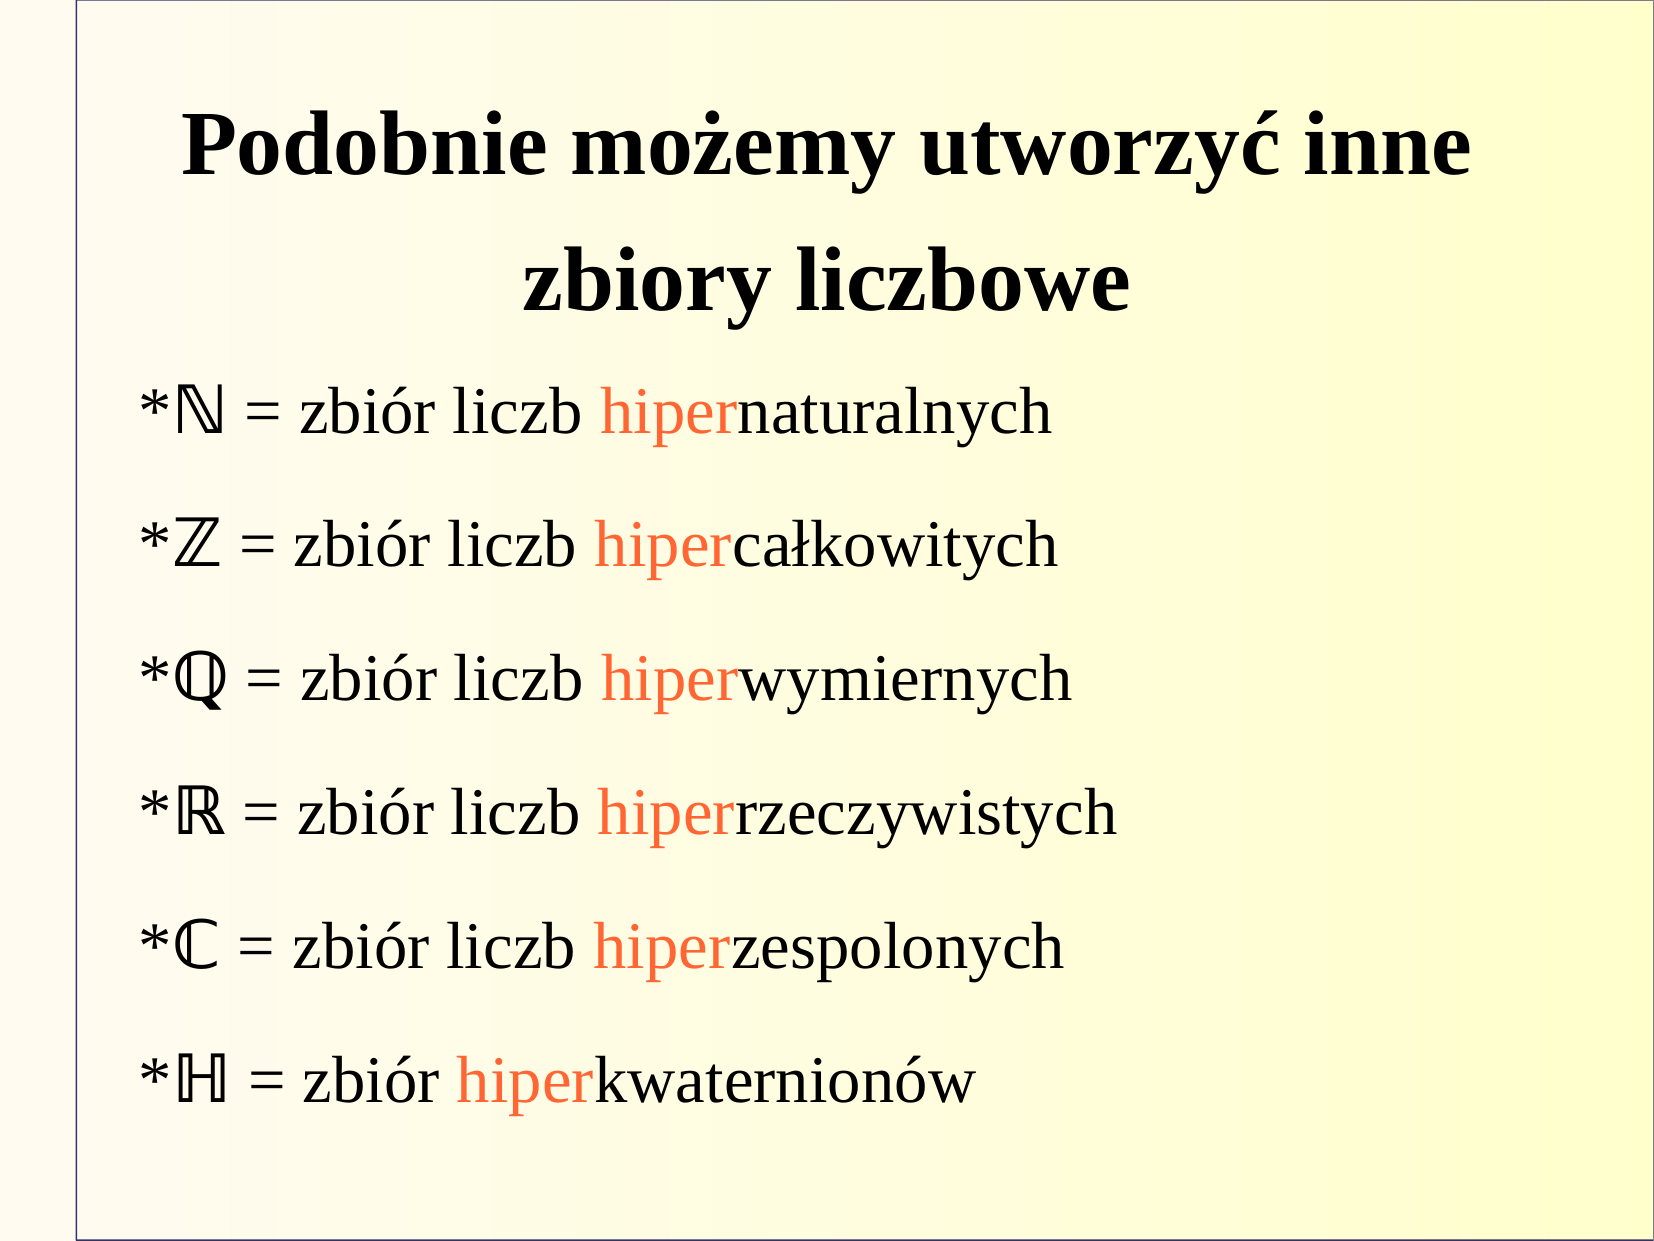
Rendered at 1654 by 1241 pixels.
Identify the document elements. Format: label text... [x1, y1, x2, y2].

picture [0, 0, 75, 1241]
title Podobnie możemy utworzyć inne zbiory liczbowe [121, 33, 1534, 344]
list *ℕ = zbiór liczb hipernaturalnych *ℤ = zbiór liczb hipercałkowitych *ℚ = zbiór liczb hiperwymiernych *ℝ = zbiór liczb hiperrzeczywistych *ℂ = zbiór liczb hiperzespolonych *ℍ = zbiór hiperkwaternionów [121, 344, 1534, 1206]
